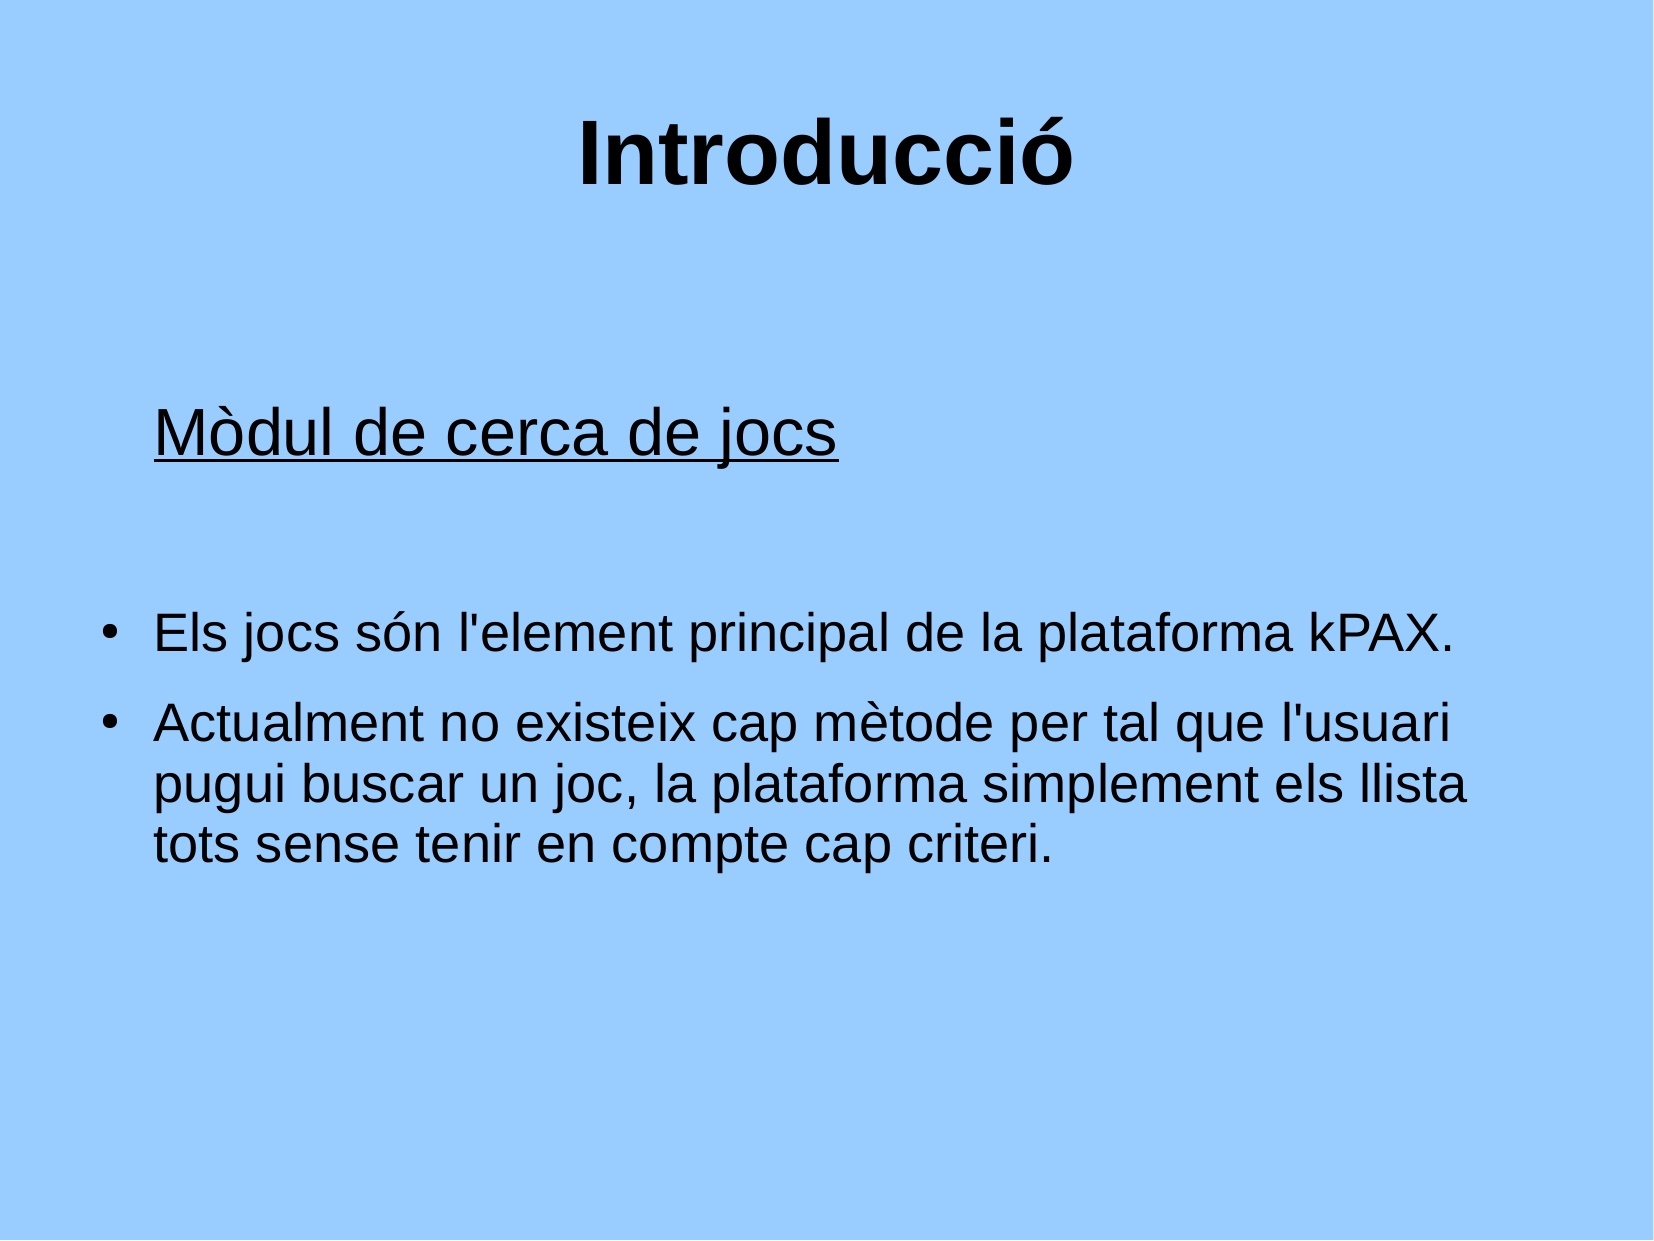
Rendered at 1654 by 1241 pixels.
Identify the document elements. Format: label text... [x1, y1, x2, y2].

title Introducció [82, 49, 1571, 257]
list Mòdul de cerca de jocs Els jocs són l'element principal de la plataforma kPAX. Actualment no existeix cap mètode per tal que l'usuari pugui buscar un joc, la plataforma simplement els llista tots sense tenir en compte cap criteri. [82, 290, 1571, 1109]
